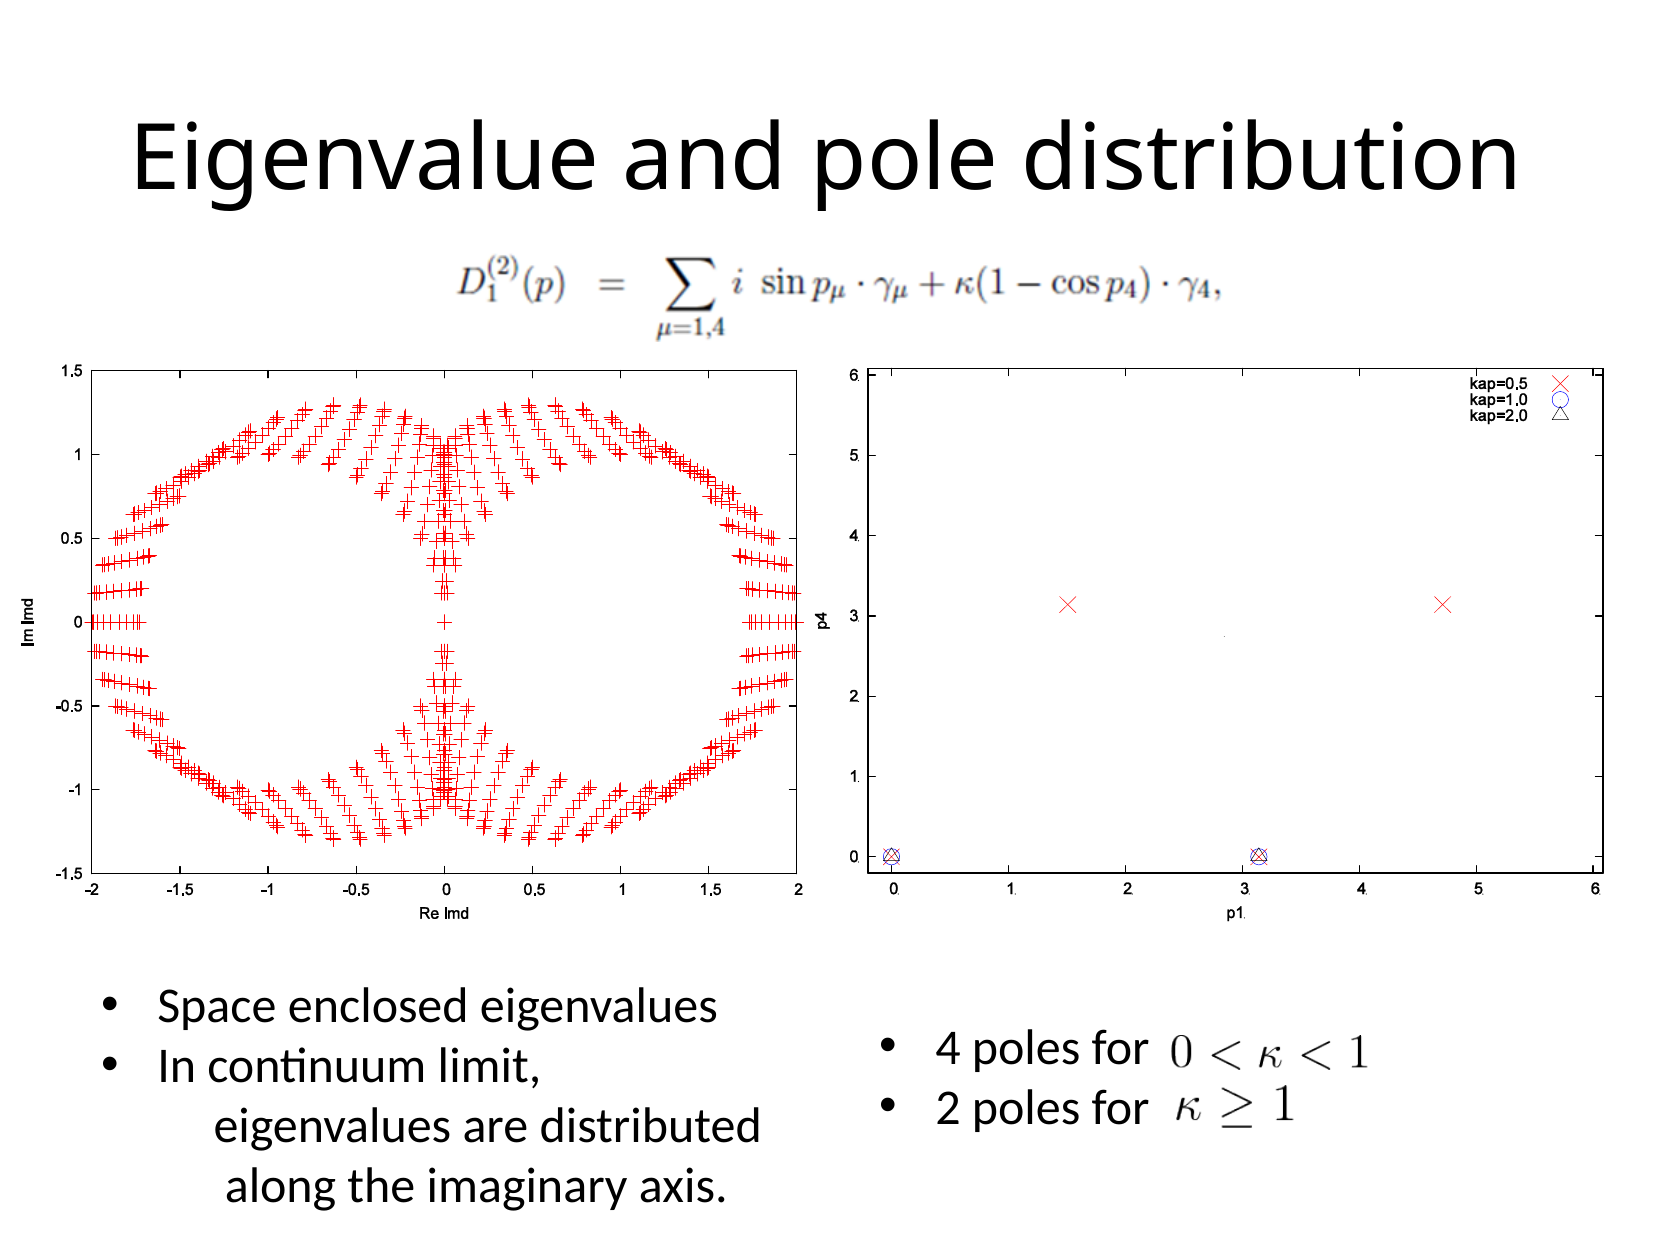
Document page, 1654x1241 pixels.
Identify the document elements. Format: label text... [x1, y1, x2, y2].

picture [1176, 1085, 1294, 1128]
picture [447, 251, 1228, 342]
text_box 4 poles for 2 poles for [864, 1006, 1590, 1144]
picture [14, 349, 1641, 925]
picture [1171, 1035, 1368, 1070]
title Eigenvalue and pole distribution [82, 49, 1571, 257]
text_box Space enclosed eigenvalues In continuum limit, eigenvalues are distributed along the imaginary axis. [86, 965, 785, 1223]
